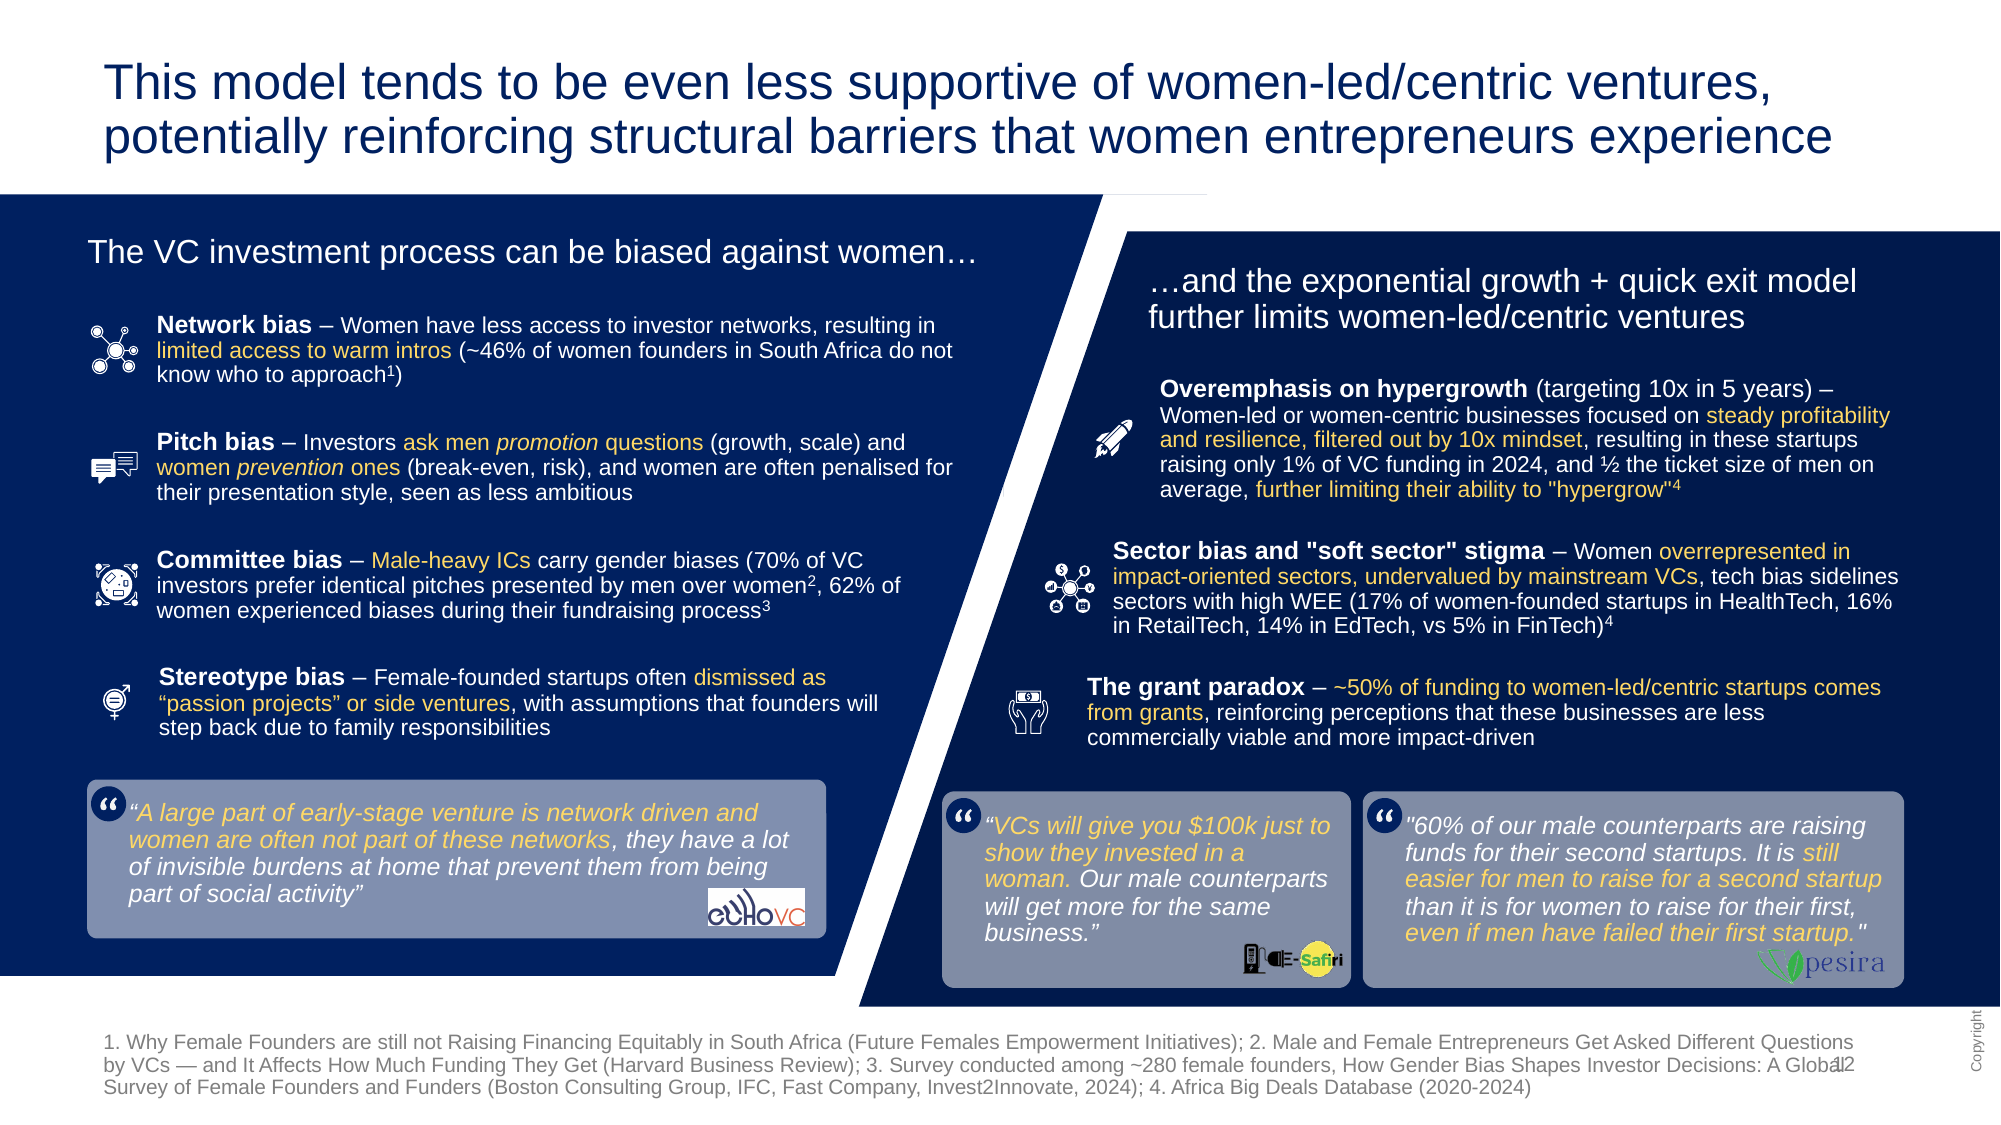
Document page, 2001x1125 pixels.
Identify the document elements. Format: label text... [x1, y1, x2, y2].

text_box 1. Why Female Founders are still not Raising Financing Equitably in South Africa (Future Females Empowerment Initiatives); 2. Male and Female Entrepreneurs Get Asked Different Questions by VCs — and It Affects How Much Funding They Get (Harvard Business Review); 3. Survey conducted among ~280 female founders, How Gender Bias Shapes Investor Decisions: A Global Survey of Female Founders and Funders (Boston Consulting Group, IFC, Fast Company, Invest2Innovate, 2024); 4. Africa Big Deals Database (2020-2024) [103, 1032, 1867, 1099]
text_box Sector bias and "soft sector" stigma – Women overrepresented in impact-oriented sectors, undervalued by mainstream VCs, tech bias sidelines sectors with high WEE (17% of women-founded startups in HealthTech, 16% in RetailTech, 14% in EdTech, vs 5% in FinTech)4 [1112, 537, 1905, 640]
picture [708, 888, 805, 926]
text_box The grant paradox – ~50% of funding to women-led/centric startups comes from grants, reinforcing perceptions that these businesses are less commercially viable and more impact-driven [1087, 673, 1905, 751]
picture [1753, 928, 1898, 998]
text_box “A large part of early-stage venture is network driven and women are often not part of these networks, they have a lot of invisible burdens at home that prevent them from being part of social activity” [87, 779, 827, 939]
picture [1240, 938, 1344, 980]
text_box Committee bias – Male-heavy ICs carry gender biases (70% of VC investors prefer identical pitches presented by men over women2, 62% of women experienced biases during their fundraising process3 [156, 546, 941, 624]
text_box The VC investment process can be biased against women… [87, 212, 1042, 293]
picture [1085, 411, 1141, 467]
text_box Stereotype bias – Female-founded startups often dismissed as “passion projects” or side ventures, with assumptions that founders will step back due to family responsibilities [158, 662, 898, 743]
text_box Overemphasis on hypergrowth (targeting 10x in 5 years) – Women-led or women-centric businesses focused on steady profitability and resilience, filtered out by 10x mindset, resulting in these startups raising only 1% of VC funding in 2024, and ½ the ticket size of men on average, further limiting their ability to "hypergrow"4 [1159, 375, 1905, 503]
title This model tends to be even less supportive of women-led/centric ventures, potentially reinforcing structural barriers that women entrepreneurs experience [103, 55, 1897, 165]
picture [89, 557, 145, 613]
text_box …and the exponential growth + quick exit model further limits women-led/centric ventures [1148, 259, 1905, 340]
picture [87, 675, 142, 730]
text_box Network bias – Women have less access to investor networks, resulting in limited access to warm intros (~46% of women founders in South Africa do not know who to approach1) [156, 311, 1004, 389]
picture [87, 440, 142, 495]
text_box Pitch bias – Investors ask men promotion questions (growth, scale) and women prevention ones (break-even, risk), and women are often penalised for their presentation style, seen as less ambitious [156, 427, 972, 508]
picture [87, 322, 142, 378]
text_box [858, 231, 2000, 1007]
picture [1001, 684, 1056, 740]
text_box "60% of our male counterparts are raising funds for their second startups. It is still easier for men to raise for a second startup than it is for women to raise for their first, even if men have failed their first startup." [1362, 791, 1905, 988]
text_box “VCs will give you $100k just to show they invested in a woman. Our male counterparts will get more for the same business.” [942, 791, 1352, 988]
text_box [0, 194, 1208, 976]
picture [1042, 560, 1098, 616]
